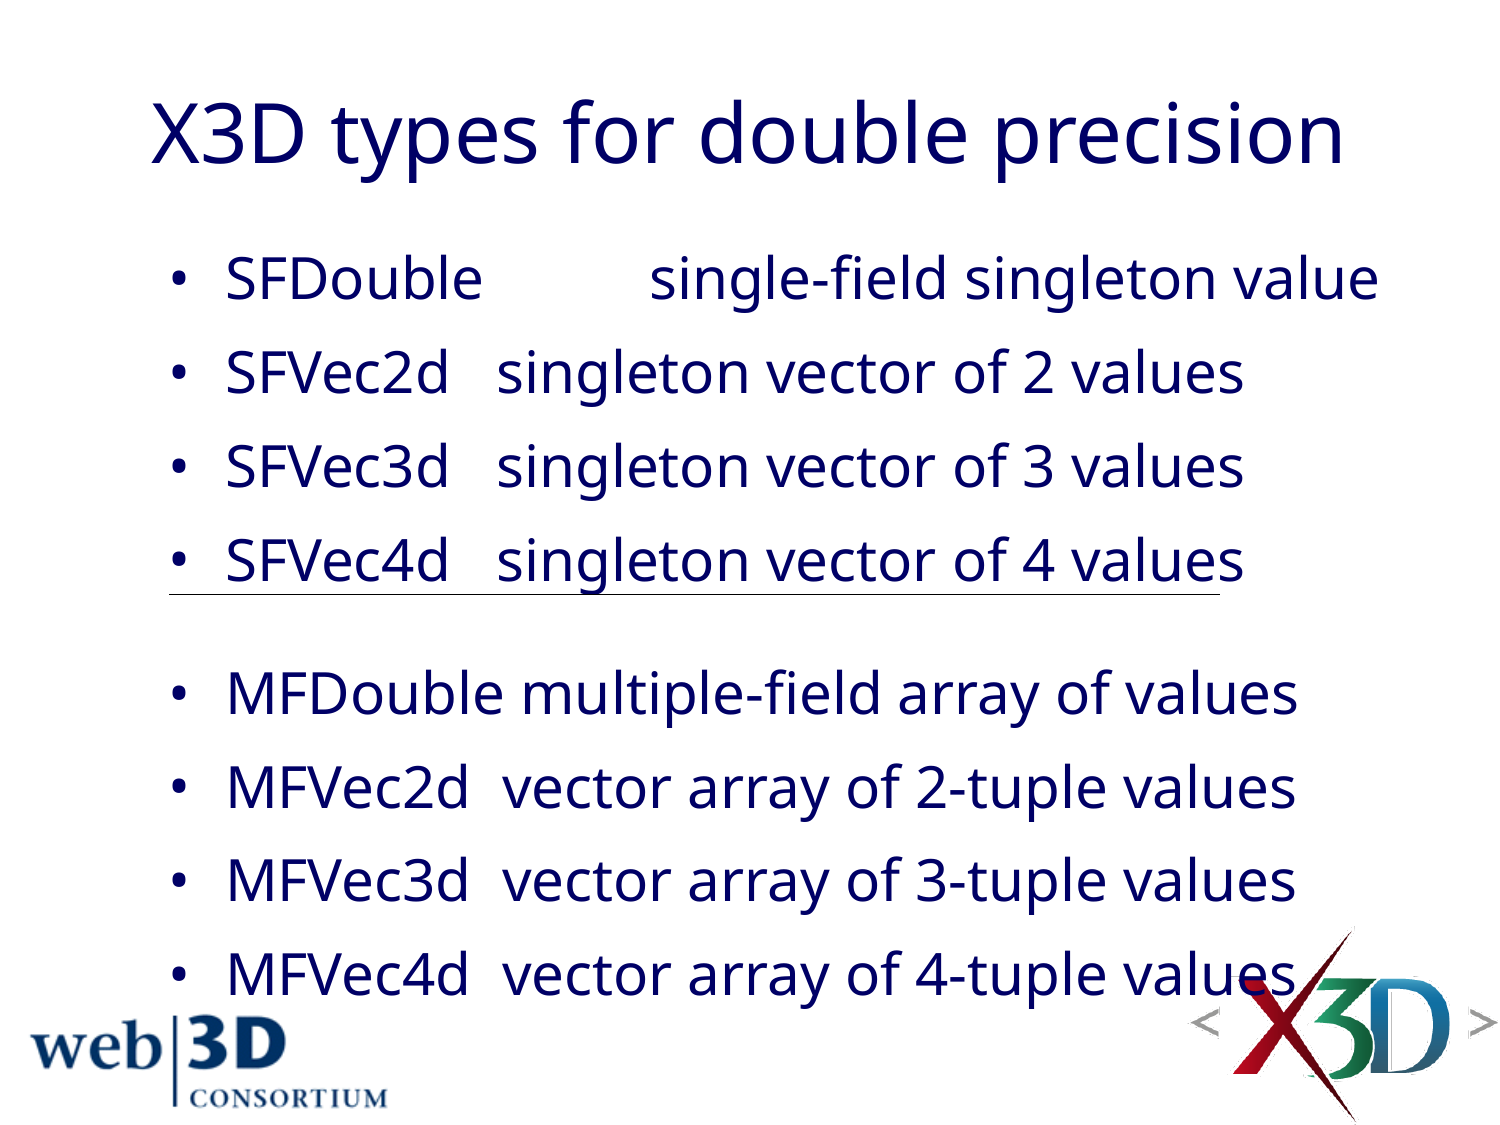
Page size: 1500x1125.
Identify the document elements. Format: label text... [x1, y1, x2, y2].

picture [12, 998, 413, 1118]
picture [1210, 986, 1225, 991]
list SFDouble single-field singleton value SFVec2d singleton vector of 2 values SFVec3d singleton vector of 3 values SFVec4d singleton vector of 4 values MFDouble multiple-field array of values MFVec2d vector array of 2-tuple values MFVec3d vector array of 3-tuple values MFVec4d vector array of 4-tuple values [112, 237, 1388, 986]
picture [1187, 926, 1500, 1125]
title X3D types for double precision [112, 44, 1388, 218]
